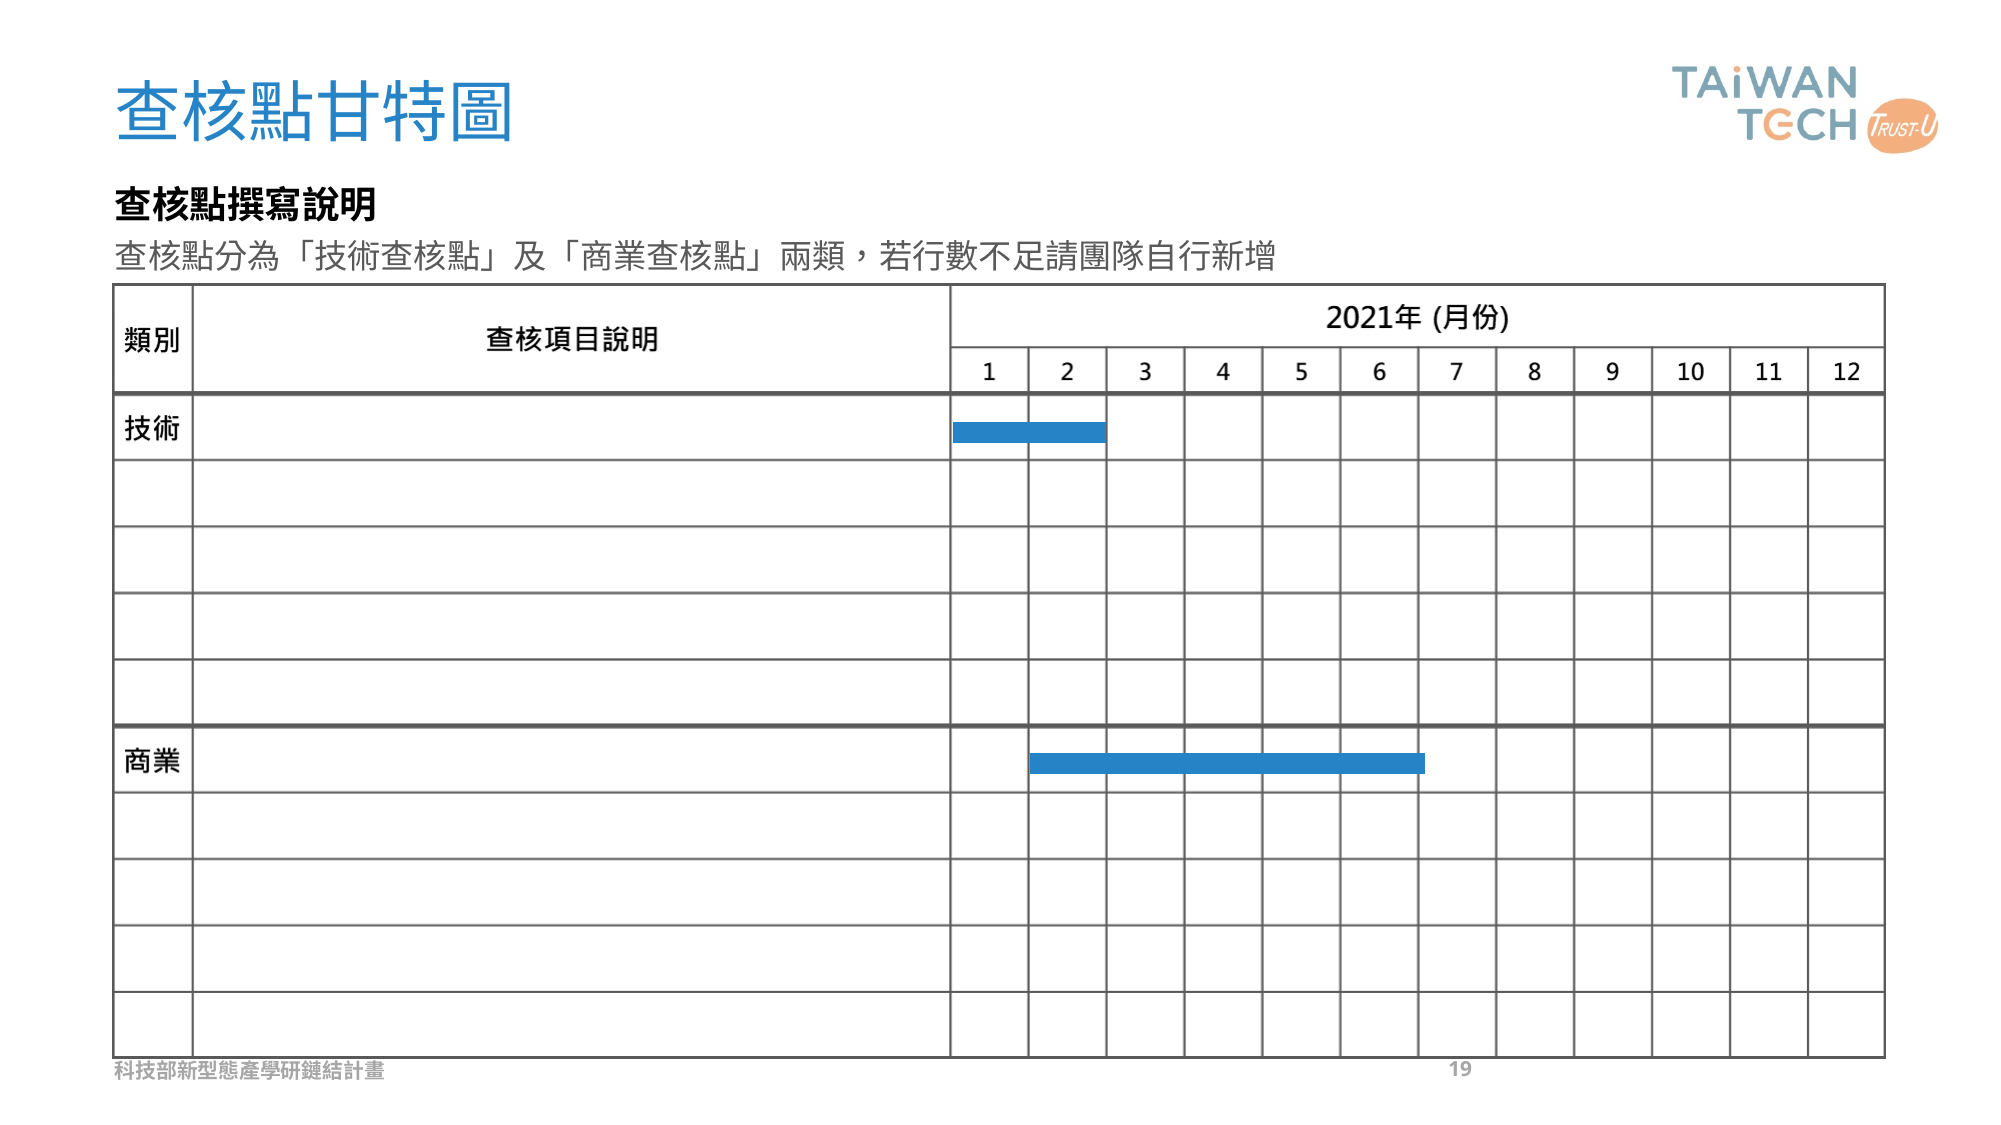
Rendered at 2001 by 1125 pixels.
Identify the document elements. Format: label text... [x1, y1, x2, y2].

list 查核點撰寫說明 查核點分為「技術查核點」及「商業查核點」兩類，若行數不足請團隊自行新增 [99, 174, 1903, 303]
text_box [1433, 1040, 1900, 1101]
picture [112, 303, 1886, 1059]
title 查核點甘特圖 [99, 45, 1900, 174]
text_box 科技部新型態產學研鏈結計畫 [99, 1040, 567, 1101]
